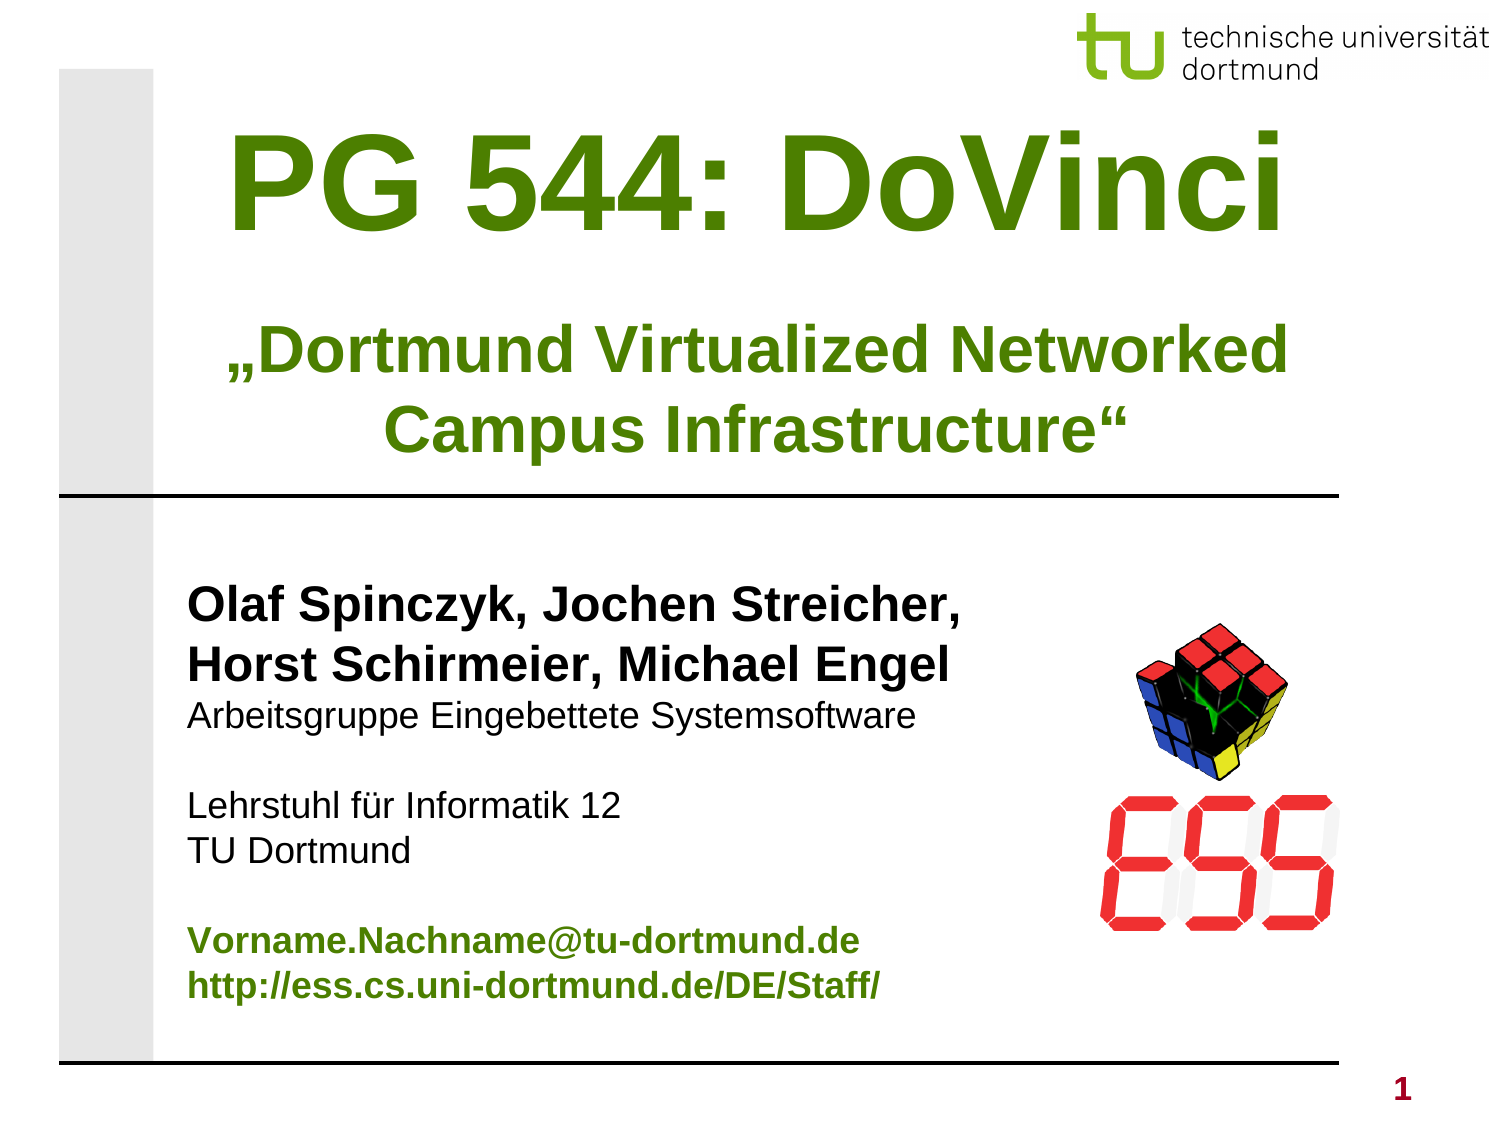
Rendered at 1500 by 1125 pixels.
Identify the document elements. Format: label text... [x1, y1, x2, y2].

picture [1100, 795, 1340, 931]
text_box PG 544: DoVinci „Dortmund Virtualized Networked Campus Infrastructure“ [177, 99, 1339, 461]
picture [1077, 13, 1489, 80]
text_box [59, 68, 154, 494]
text_box [59, 498, 154, 1061]
text_box Olaf Spinczyk, Jochen Streicher, Horst Schirmeier, Michael Engel Arbeitsgruppe Eingebettete Systemsoftware Lehrstuhl für Informatik 12 TU Dortmund Vorname.Nachname@tu-dortmund.de http://ess.cs.uni-dortmund.de/DE/Staff/ [186, 572, 1241, 1048]
picture [1241, 623, 1288, 781]
